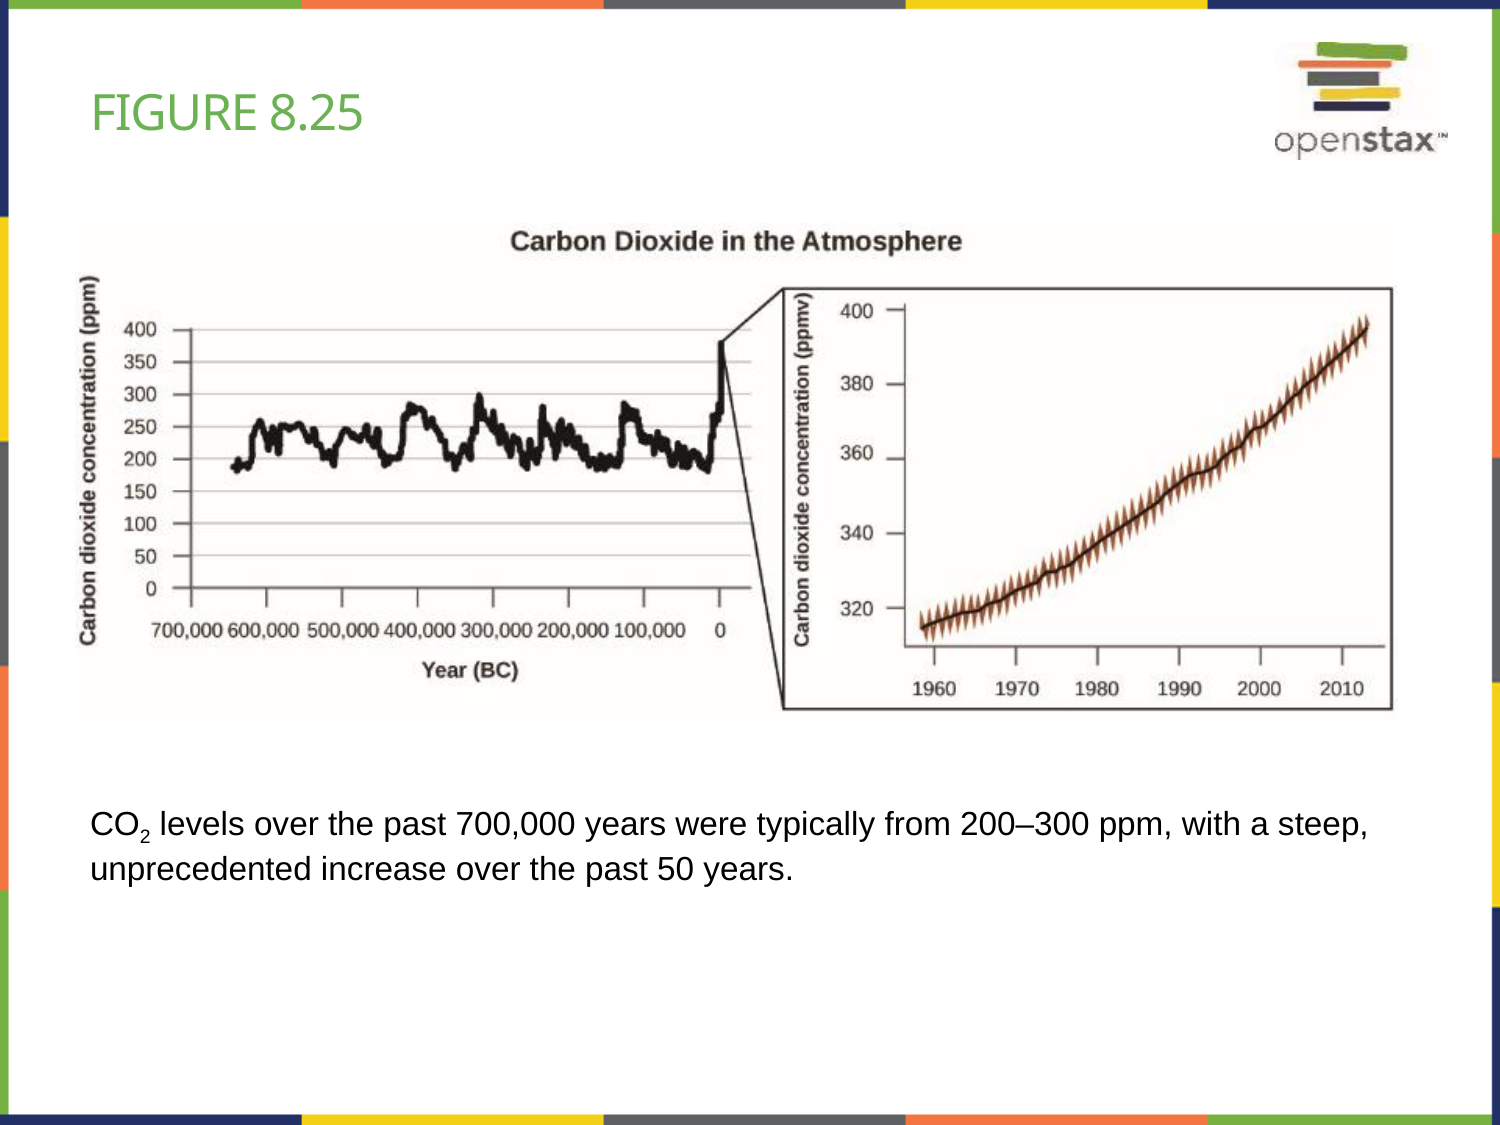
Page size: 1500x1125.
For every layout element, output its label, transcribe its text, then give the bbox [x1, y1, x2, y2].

picture [0, 0, 1500, 1125]
list CO2 levels over the past 700,000 years were typically from 200–300 ppm, with a steep, unprecedented increase over the past 50 years. [75, 794, 1398, 986]
title Figure 8.25 [75, 39, 1398, 148]
